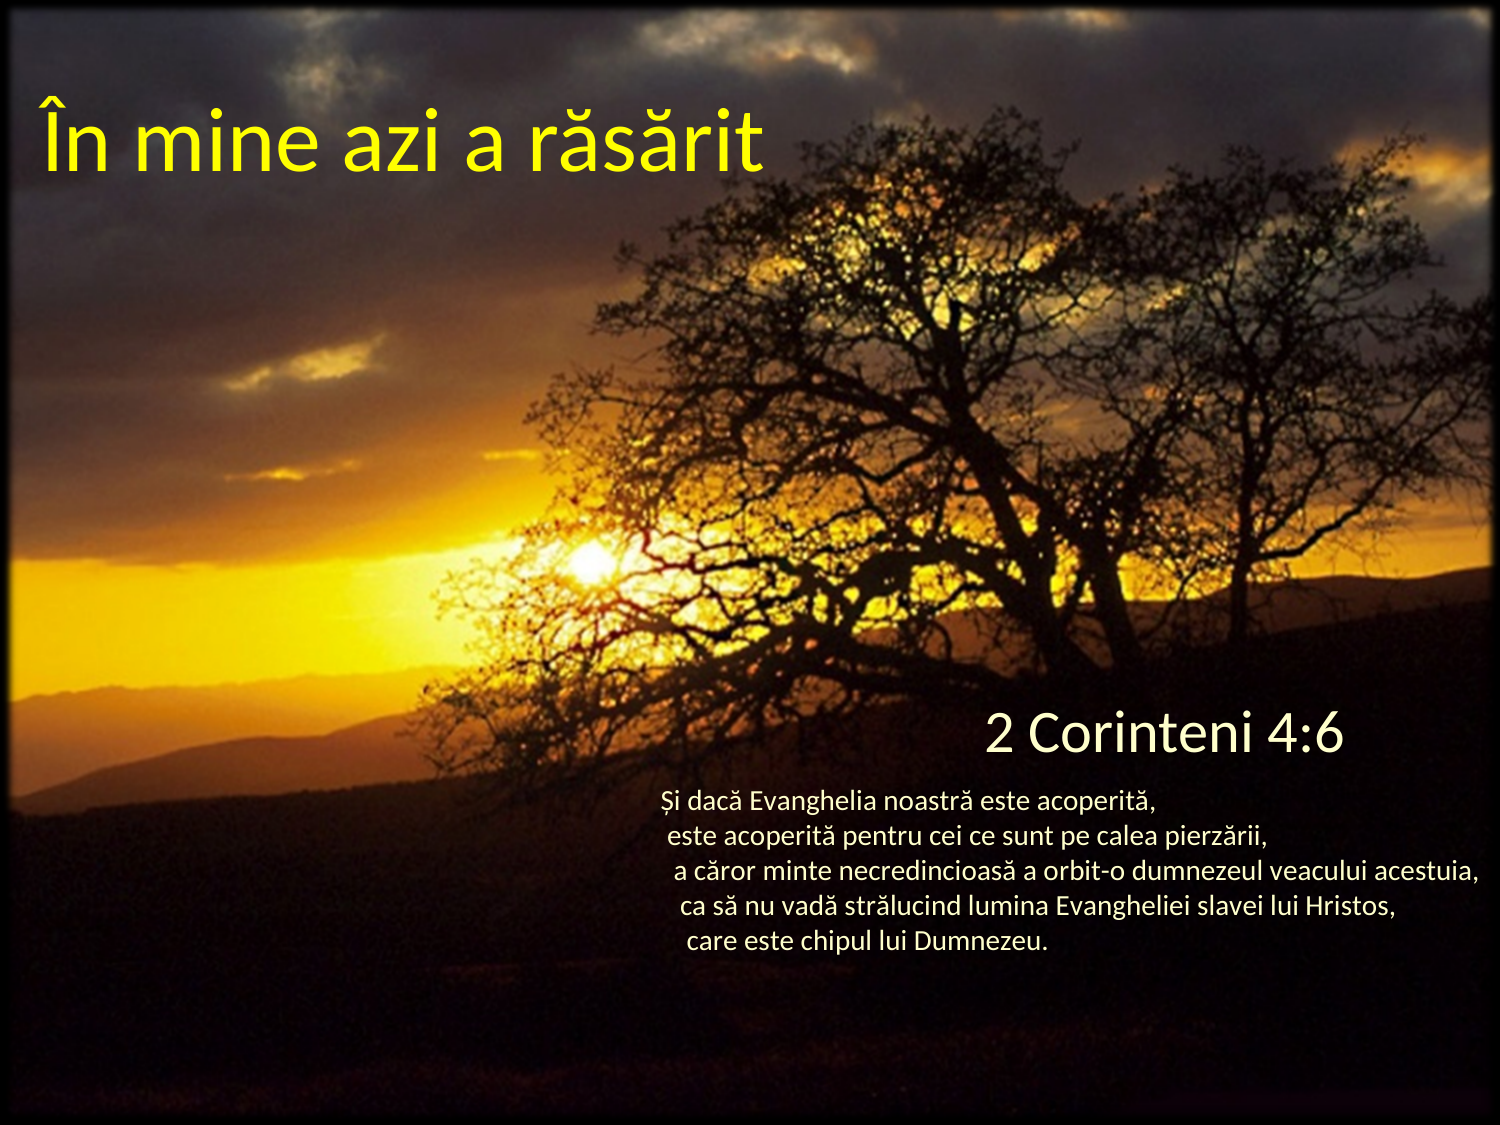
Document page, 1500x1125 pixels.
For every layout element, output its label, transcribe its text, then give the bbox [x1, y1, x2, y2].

picture [0, 0, 1500, 1125]
text_box Şi dacă Evanghelia noastră este acoperită, este acoperită pentru cei ce sunt pe calea pierzării, a căror minte necredincioasă a orbit-o dumnezeul veacului acestuia, ca să nu vadă strălucind lumina Evangheliei slavei lui Hristos, care este chipul lui Dumnezeu. [645, 774, 1500, 964]
title În mine azi a răsărit [17, 58, 791, 212]
text_box 2 Corinteni 4:6 [879, 698, 1452, 774]
